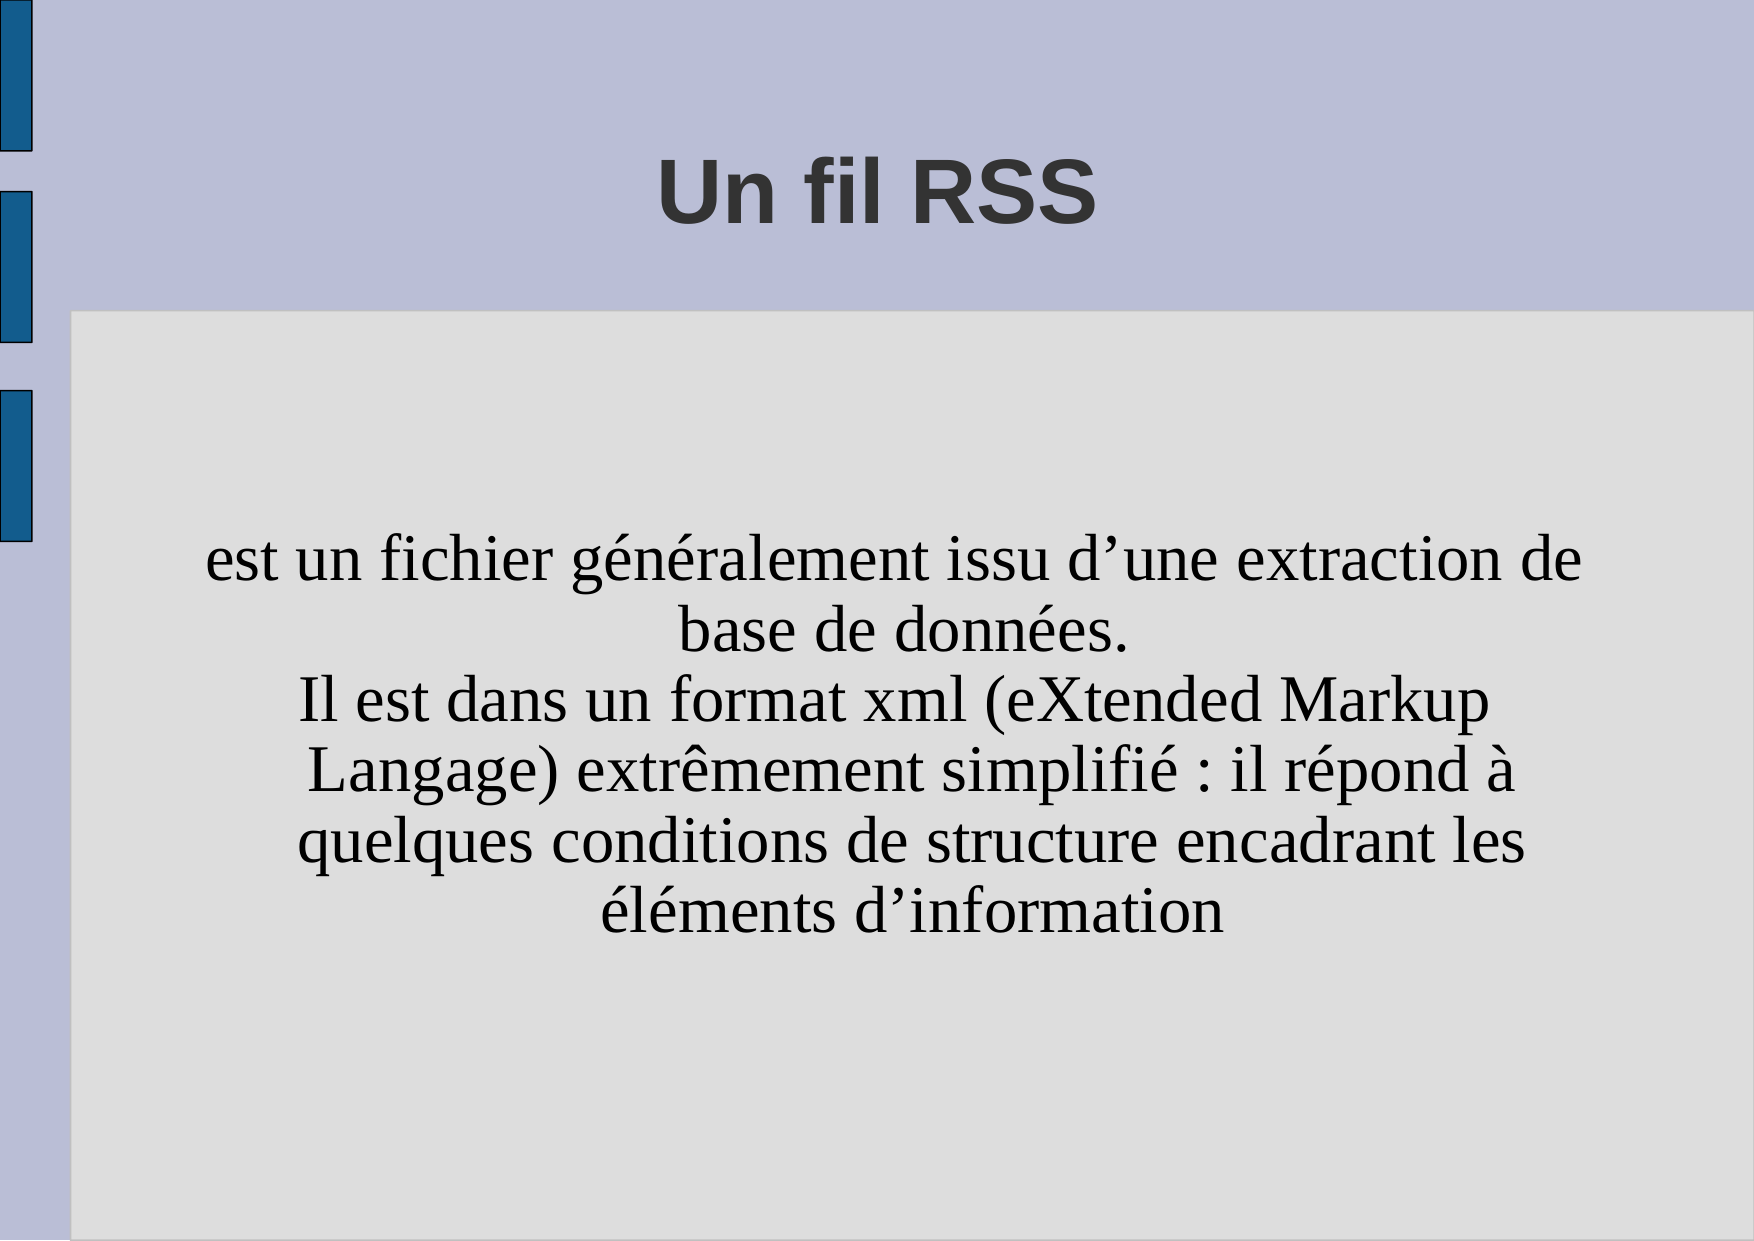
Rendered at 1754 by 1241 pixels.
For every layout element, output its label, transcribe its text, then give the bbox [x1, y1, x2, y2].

subtitle est un fichier généralement issu d’une extraction de base de données. Il est dans un format xml (eXtended Markup Langage) extrêmement simplifié : il répond à quelques conditions de structure encadrant les éléments d’information [128, 507, 1627, 964]
title Un fil RSS [128, 143, 1627, 246]
